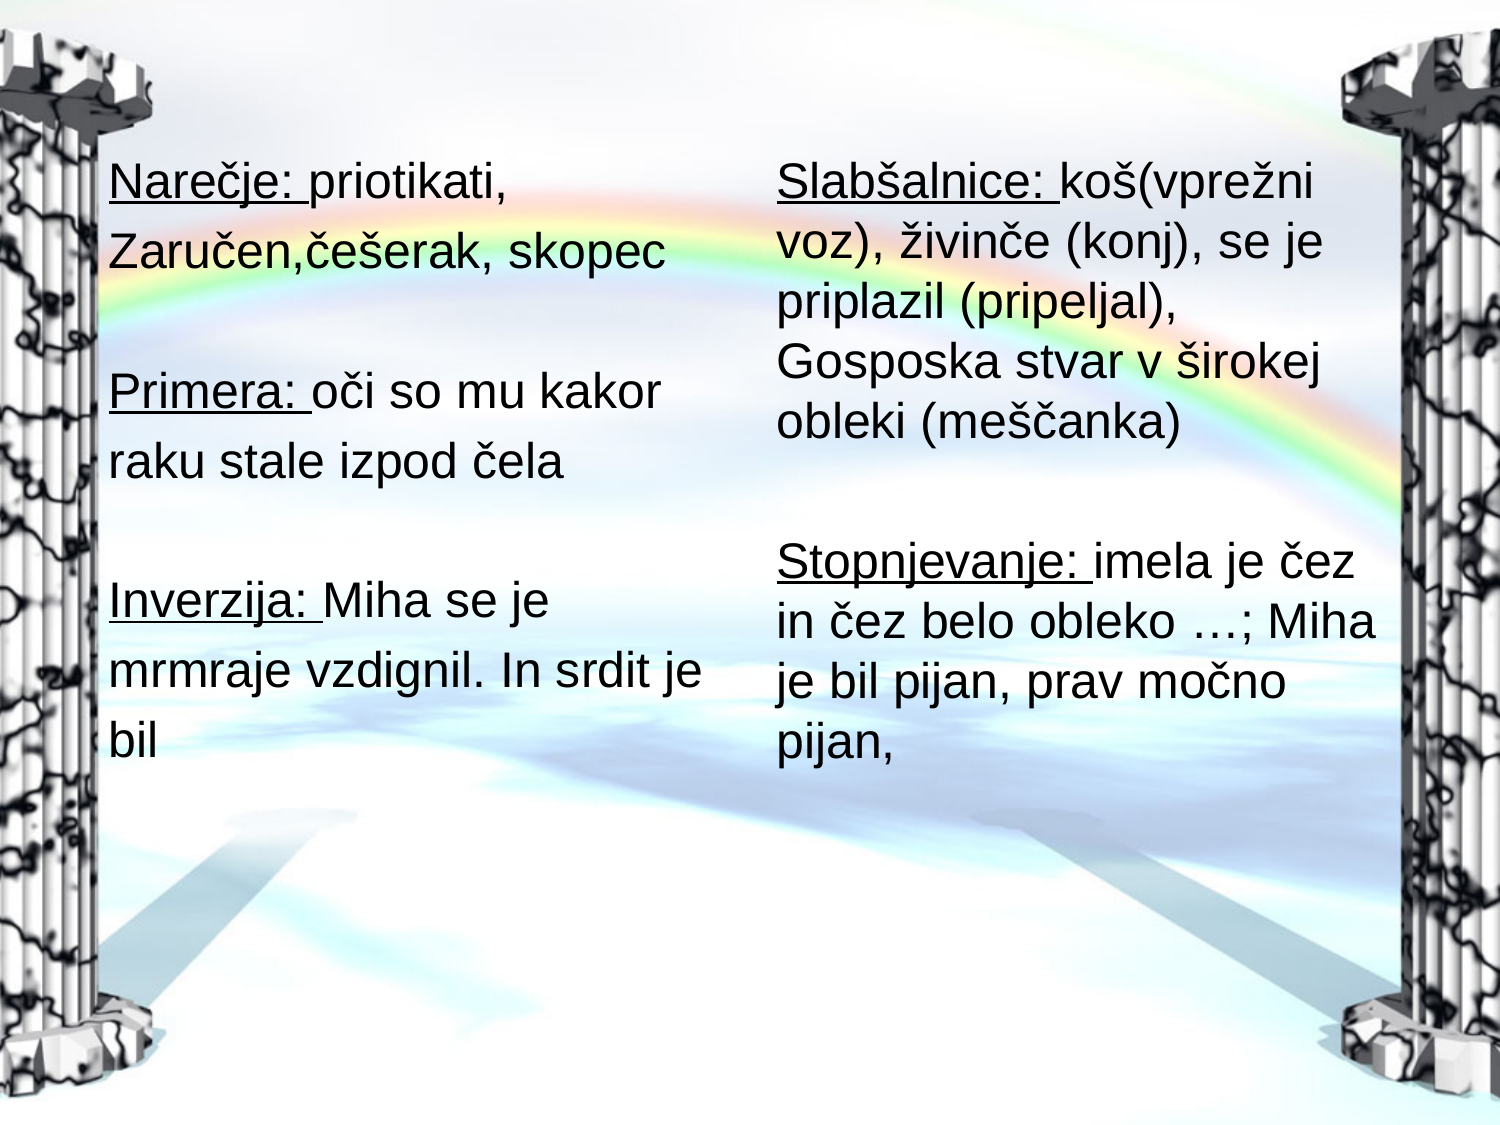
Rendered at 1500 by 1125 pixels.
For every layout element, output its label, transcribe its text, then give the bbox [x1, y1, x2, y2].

list Narečje: priotikati, Zaručen,češerak, skopec Primera: oči so mu kakor raku stale izpod čela Inverzija: Miha se je mrmraje vzdignil. In srdit je bil [93, 140, 757, 883]
list Slabšalnice: koš(vprežni voz), živinče (konj), se je priplazil (pripeljal), Gosposka stvar v širokej obleki (meščanka) Stopnjevanje: imela je čez in čez belo obleko …; Miha je bil pijan, prav močno pijan, [761, 140, 1425, 883]
picture [0, 0, 1500, 1125]
